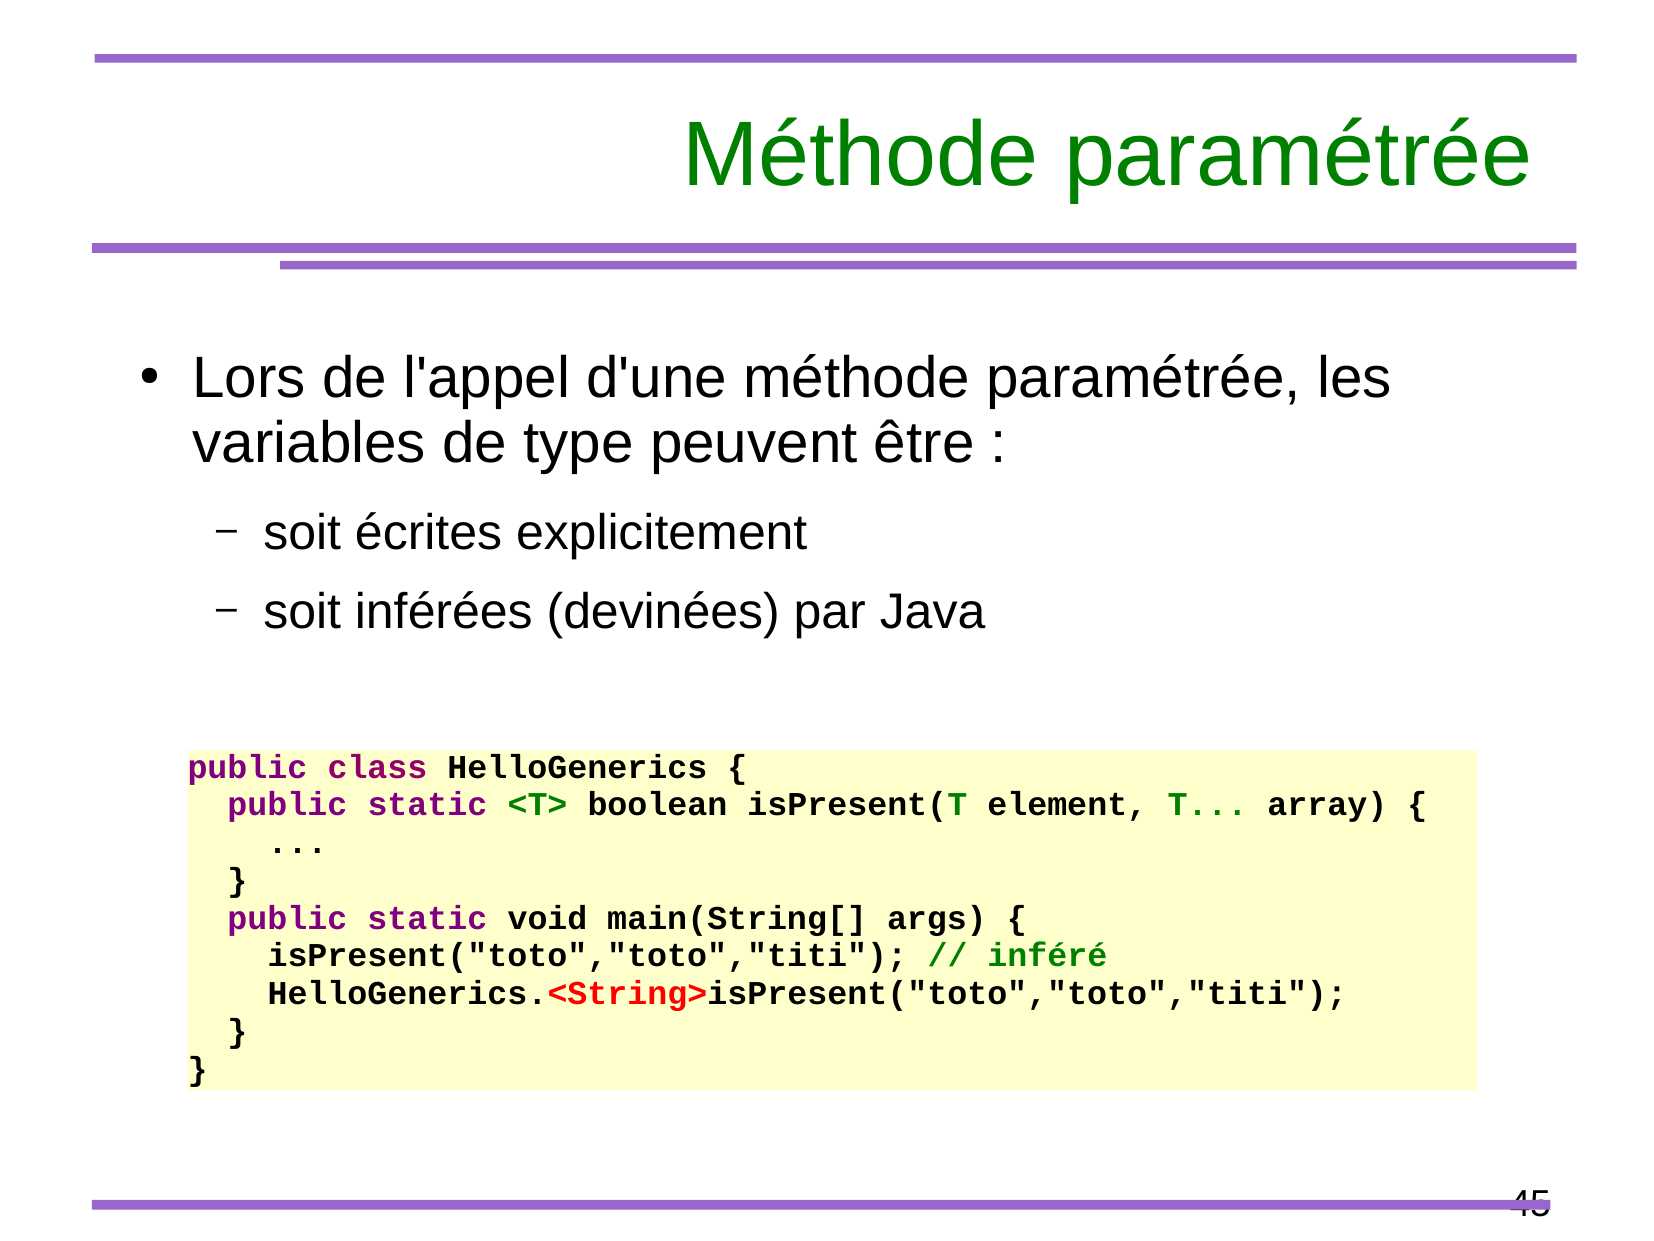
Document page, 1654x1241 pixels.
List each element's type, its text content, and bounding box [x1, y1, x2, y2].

text_box public class HelloGenerics { public static <T> boolean isPresent(T element, T... array) { ... } public static void main(String[] args) { isPresent("toto","toto","titi"); // inféré HelloGenerics.<String>isPresent("toto","toto","titi"); } } [187, 750, 1477, 1091]
title Méthode paramétrée [121, 49, 1534, 257]
list Lors de l'appel d'une méthode paramétrée, les variables de type peuvent être : soit écrites explicitement soit inférées (devinées) par Java [121, 344, 1534, 779]
